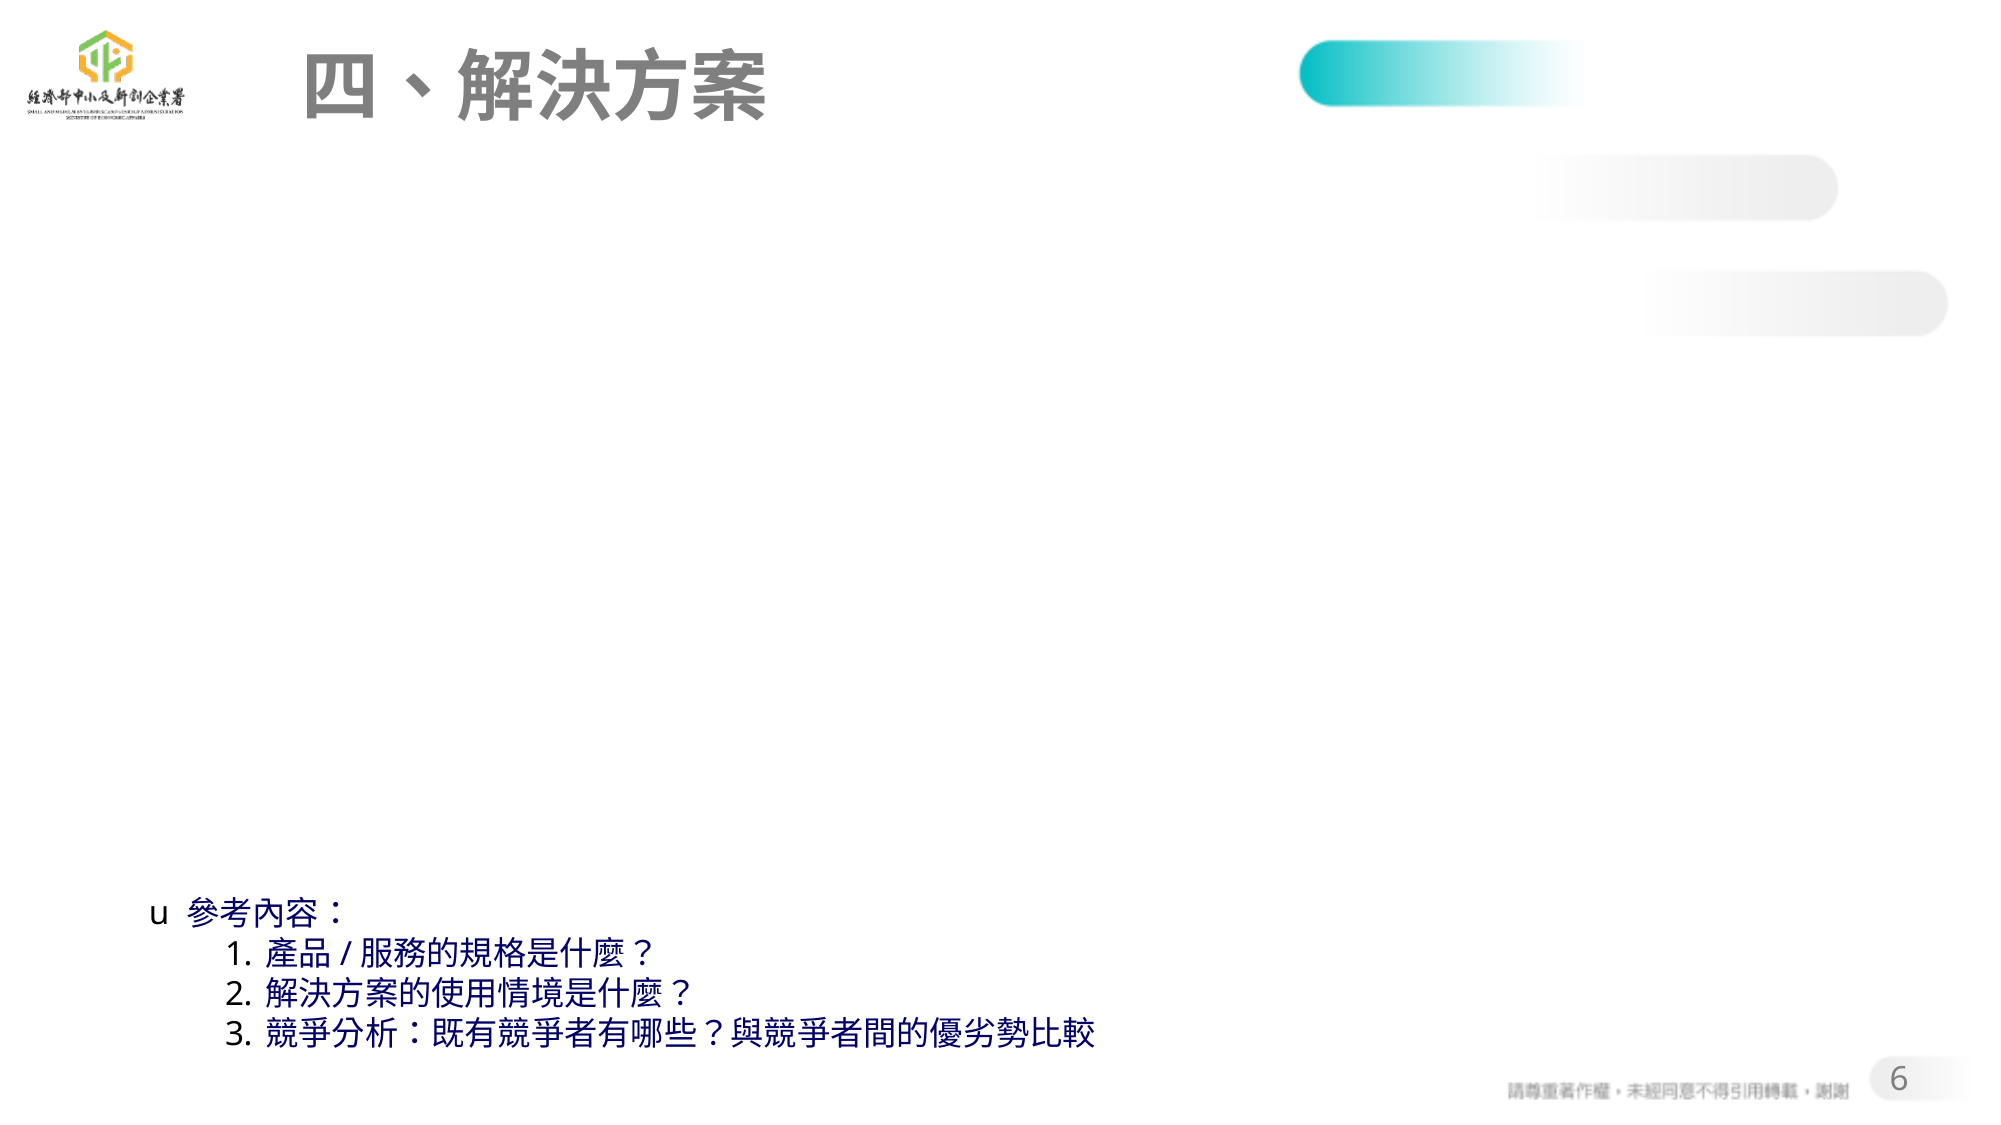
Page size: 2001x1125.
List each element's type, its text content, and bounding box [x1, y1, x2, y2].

text_box 6 [1874, 1049, 1953, 1110]
title 四、解決方案 [286, 28, 1011, 109]
text_box 參考內容： 產品/服務的規格是什麼？ 解決方案的使用情境是什麼？ 競爭分析：既有競爭者有哪些？與競爭者間的優劣勢比較 [133, 884, 1085, 1062]
